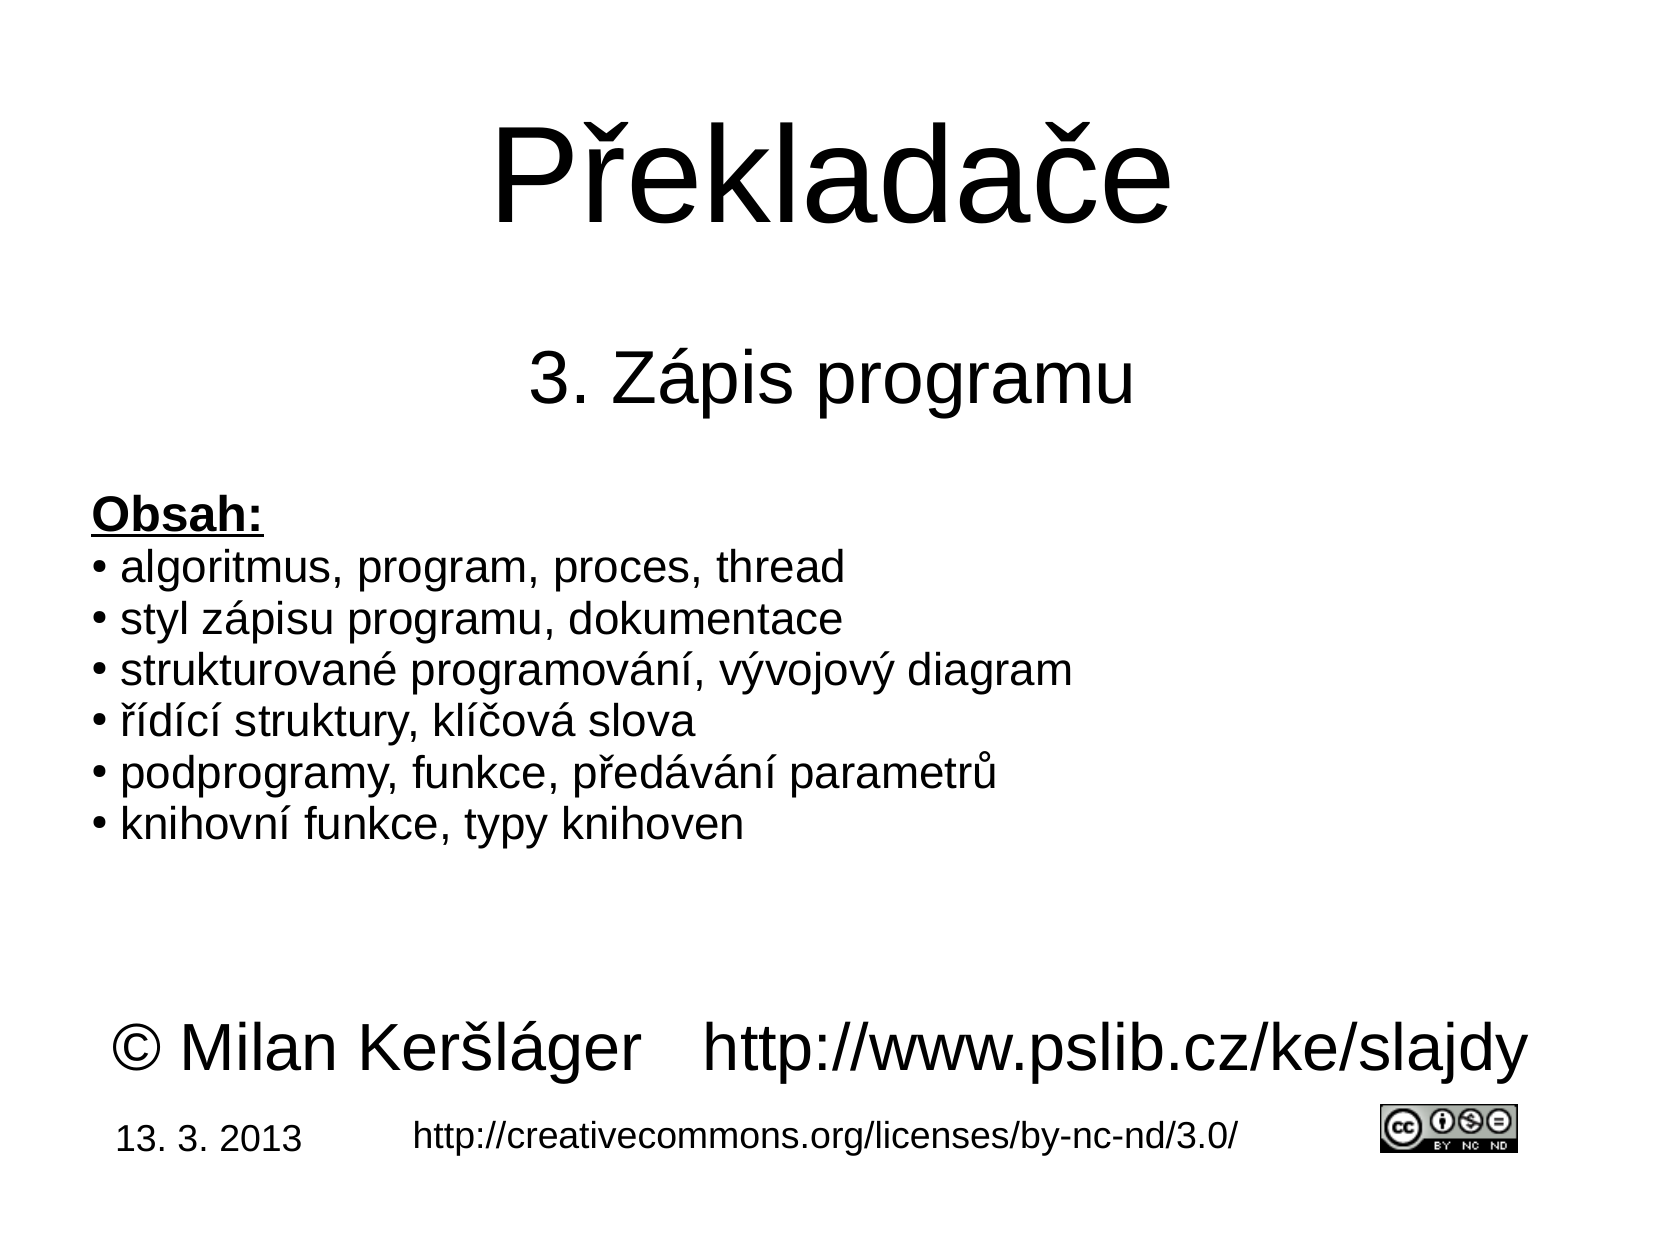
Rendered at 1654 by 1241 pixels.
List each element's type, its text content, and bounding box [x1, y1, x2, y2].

text_box 13. 3. 2013 [100, 1110, 337, 1168]
text_box http://creativecommons.org/licenses/by-nc-nd/3.0/ [339, 1107, 1313, 1165]
list © Milan Keršláger http://www.pslib.cz/ke/slajdy [76, 1009, 1565, 1087]
title Překladače 3. Zápis programu [88, 56, 1577, 461]
text_box Obsah: algoritmus, program, proces, thread styl zápisu programu, dokumentace strukturované programování, vývojový diagram řídící struktury, klíčová slova podprogramy, funkce, předávání parametrů knihovní funkce, typy knihoven [76, 478, 1583, 857]
picture [1380, 1104, 1518, 1153]
